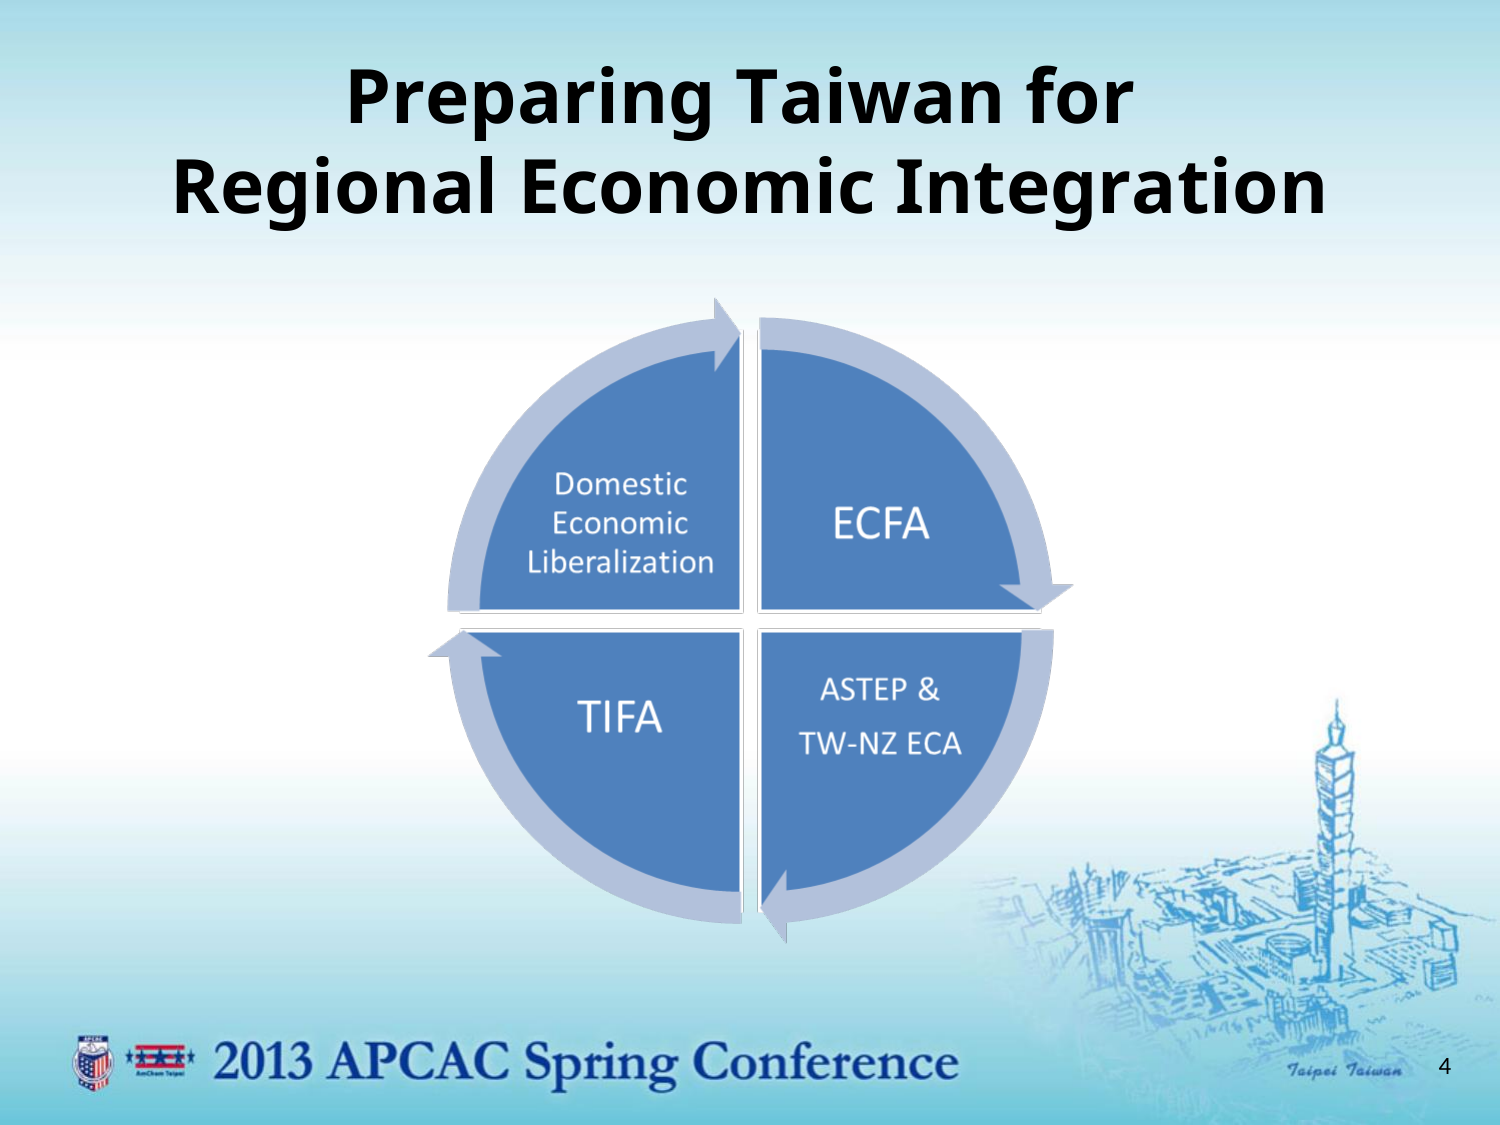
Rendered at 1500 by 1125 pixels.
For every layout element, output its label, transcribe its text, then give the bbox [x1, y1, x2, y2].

picture [0, 0, 1500, 1125]
text_box <編號> [1116, 1034, 1467, 1095]
list [75, 262, 1426, 1005]
title Preparing Taiwan for Regional Economic Integration [75, 45, 1426, 233]
